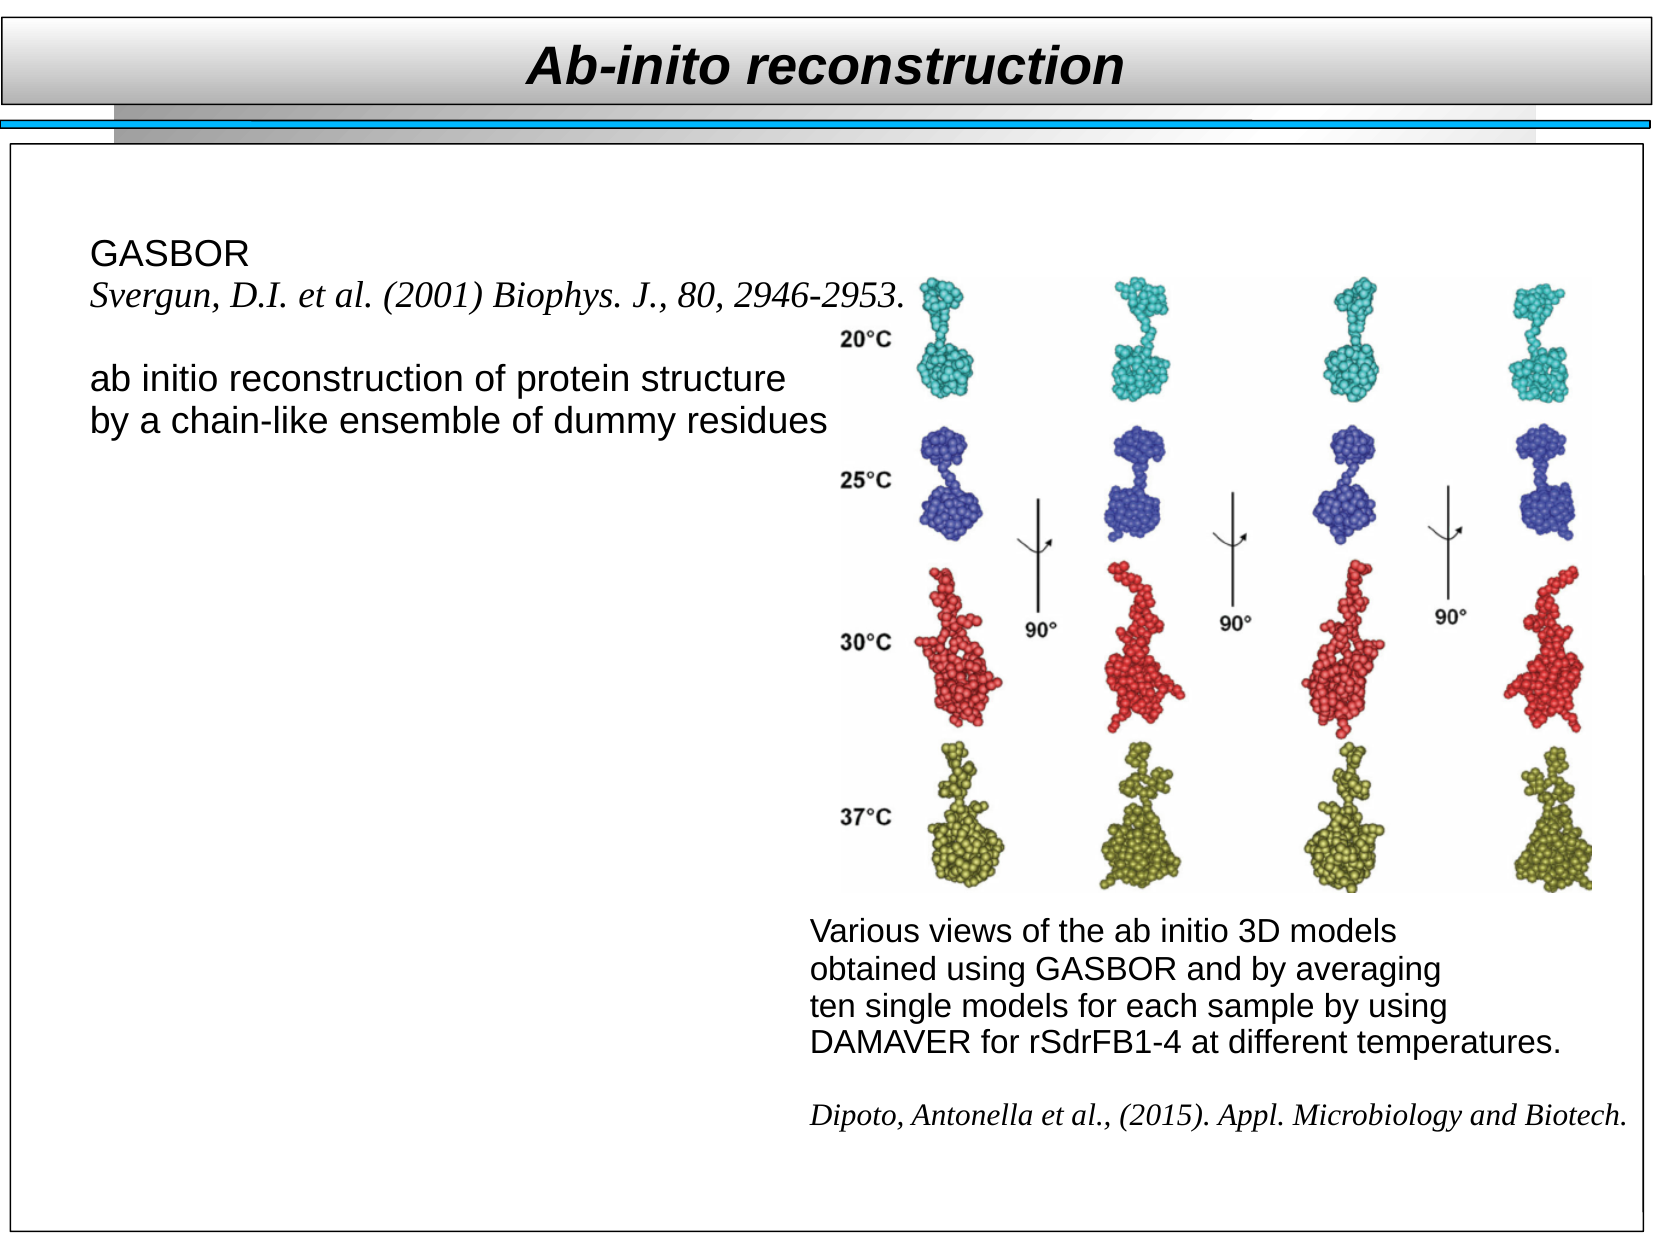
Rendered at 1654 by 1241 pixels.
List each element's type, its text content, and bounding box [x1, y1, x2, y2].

text_box GASBOR Svergun, D.I. et al. (2001) Biophys. J., 80, 2946-2953. ab initio reconstruction of protein structure by a chain-like ensemble of dummy residues [75, 225, 1561, 1126]
picture [839, 275, 1592, 893]
text_box Ab-inito reconstruction [1, 17, 1652, 105]
text_box [0, 120, 1651, 129]
text_box Various views of the ab initio 3D models obtained using GASBOR and by averaging ten single models for each sample by using DAMAVER for rSdrFB1-4 at different temperatures. Dipoto, Antonella et al., (2015). Appl. Microbiology and Biotech. [795, 905, 1654, 1141]
